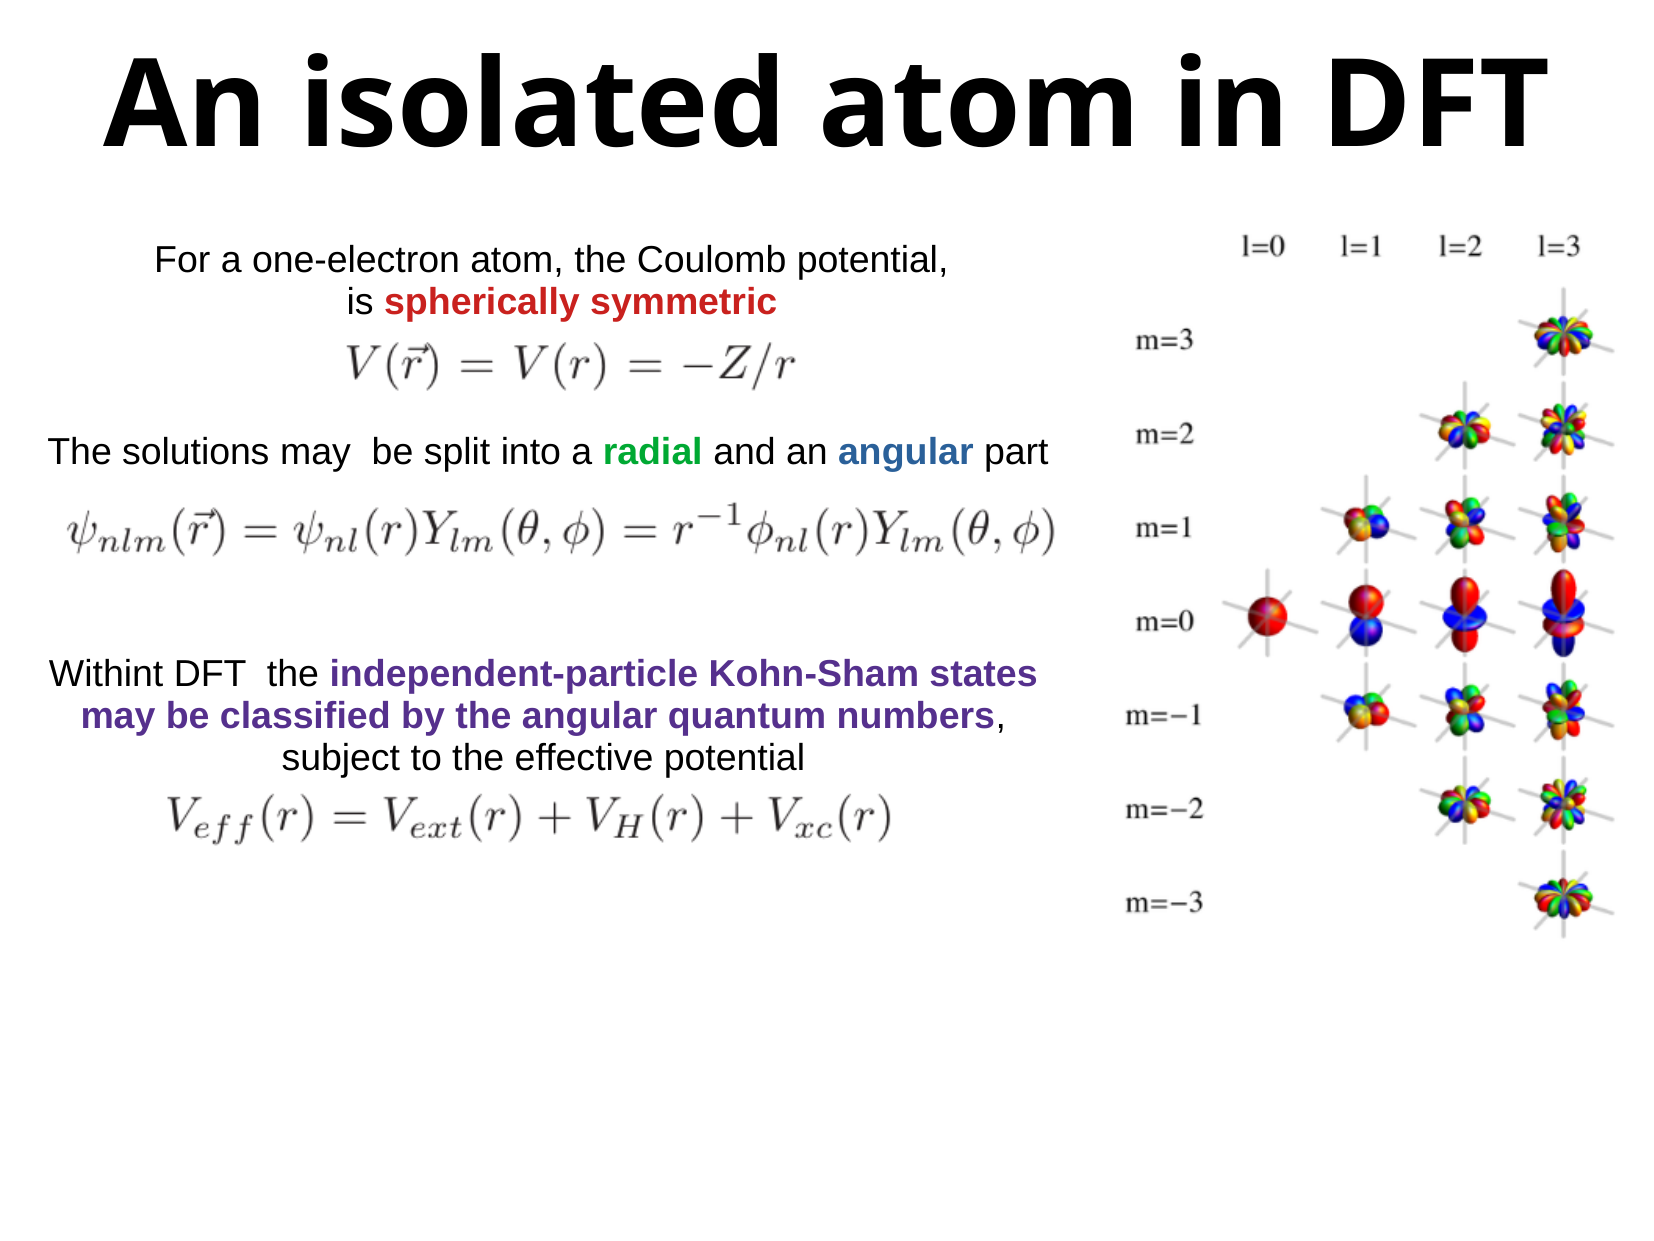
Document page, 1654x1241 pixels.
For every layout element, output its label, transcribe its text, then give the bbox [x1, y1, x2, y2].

title An isolated atom in DFT [82, 25, 1571, 172]
text_box The solutions may be split into a radial and an angular part [21, 423, 1066, 482]
picture [330, 331, 810, 406]
text_box Withint DFT the independent-particle Kohn-Sham states may be classified by the angular quantum numbers, subject to the effective potential [21, 645, 1066, 786]
text_box For a one-electron atom, the Coulomb potential, is spherically symmetric [111, 231, 1012, 331]
picture [1120, 229, 1621, 946]
picture [135, 786, 934, 886]
picture [8, 481, 1081, 586]
